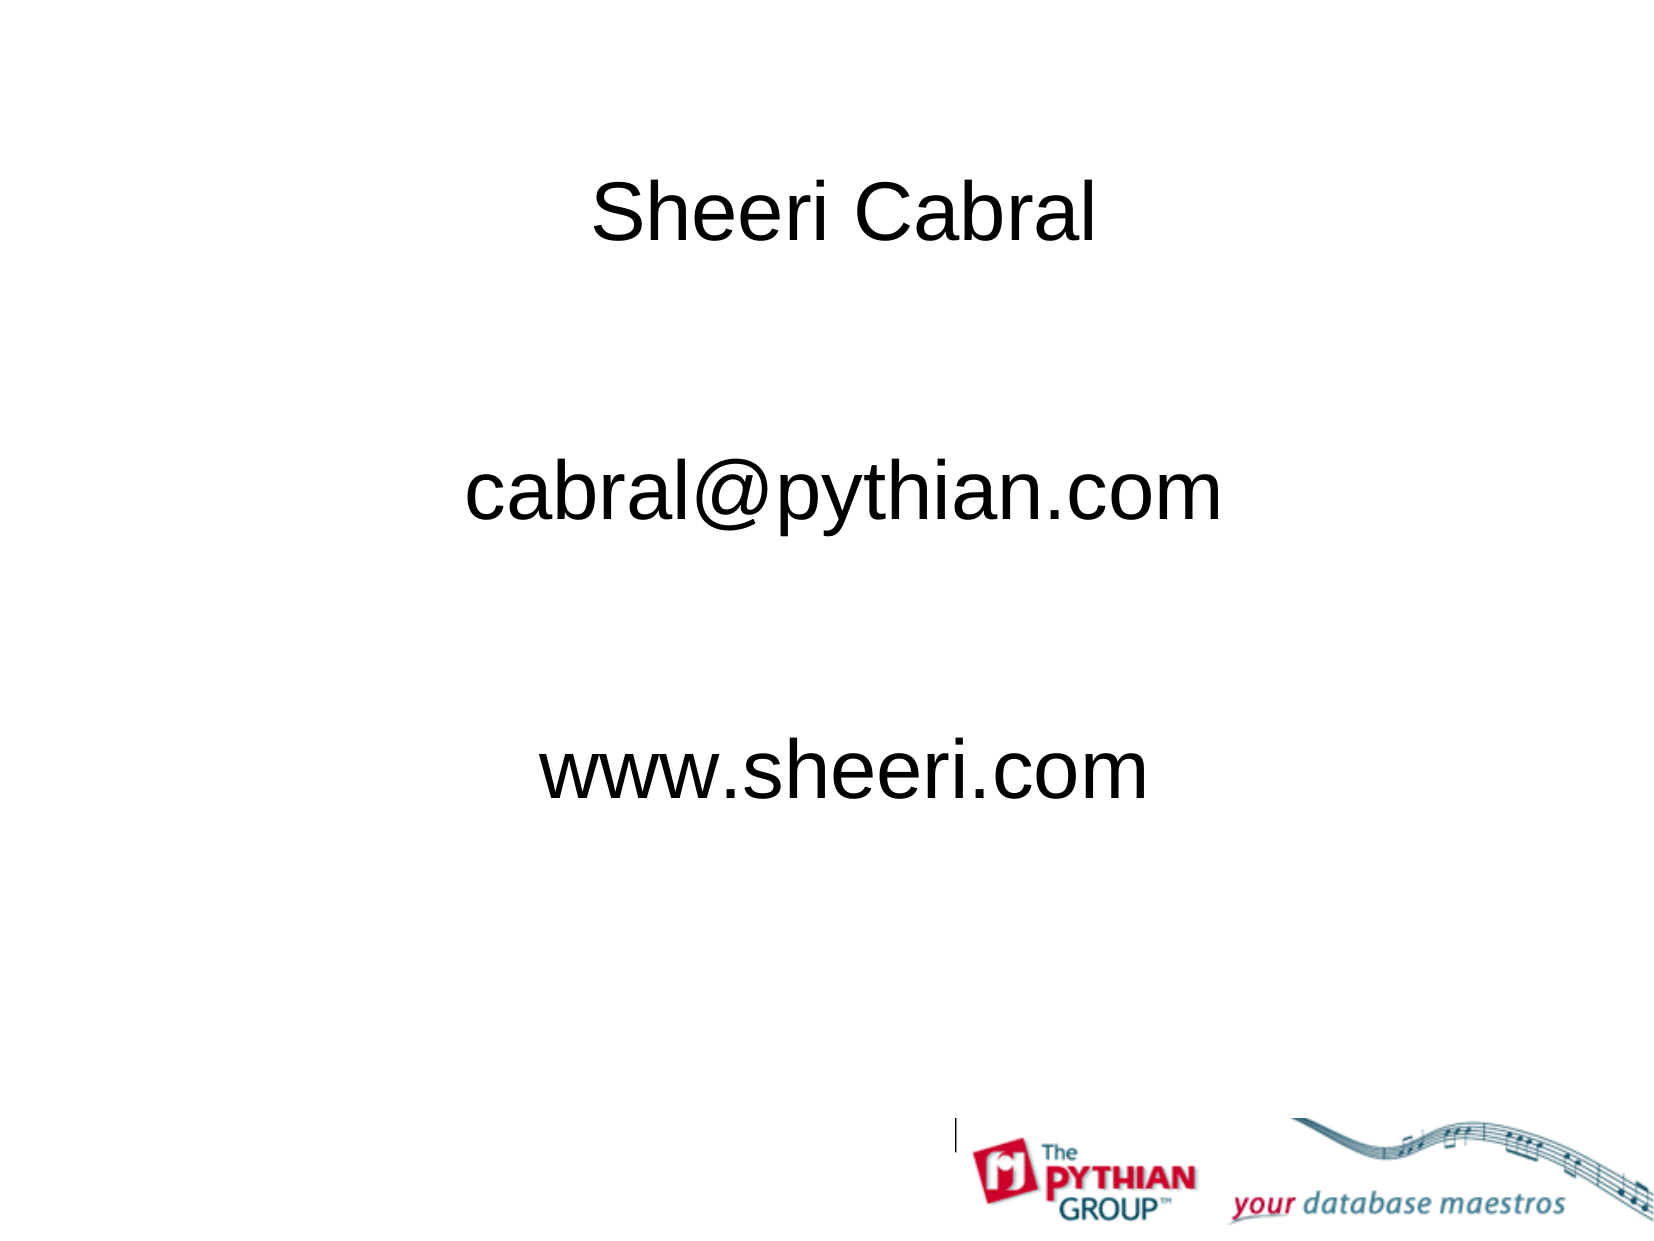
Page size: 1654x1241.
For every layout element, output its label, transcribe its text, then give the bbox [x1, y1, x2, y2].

subtitle Sheeri Cabral cabral@pythian.com www.sheeri.com [82, 66, 1571, 1102]
picture [955, 1118, 1654, 1241]
